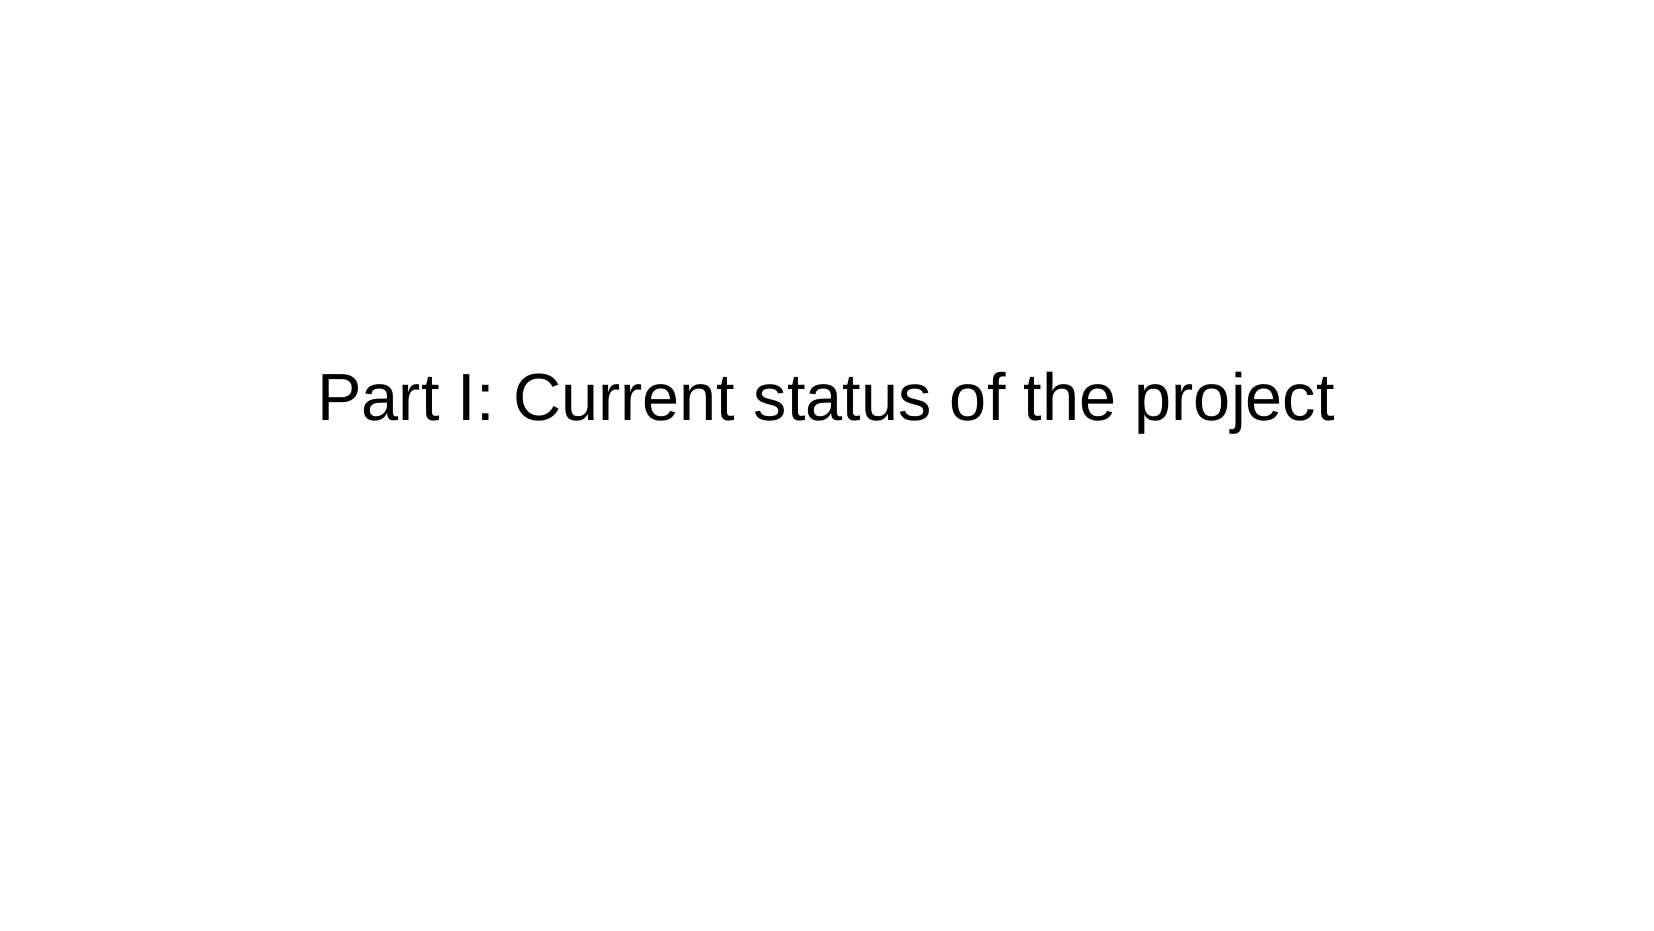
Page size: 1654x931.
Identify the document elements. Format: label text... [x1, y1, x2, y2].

subtitle Part I: Current status of the project [82, 37, 1571, 757]
